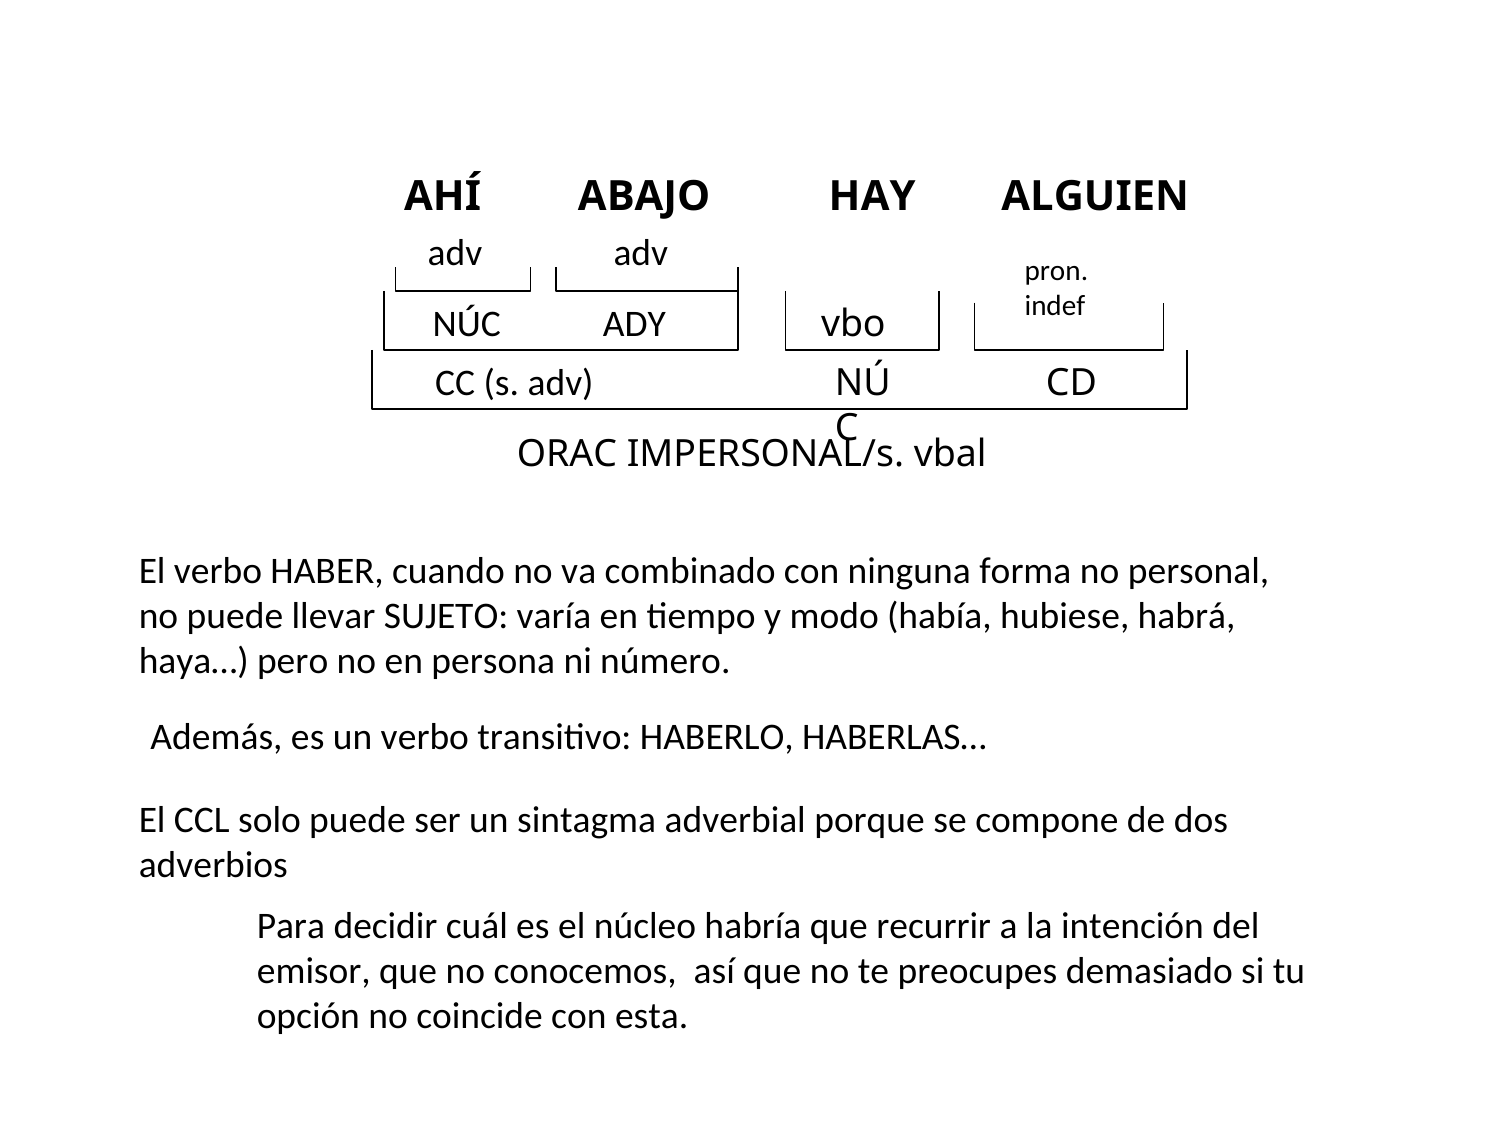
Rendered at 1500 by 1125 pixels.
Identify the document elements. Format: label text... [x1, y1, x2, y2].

text_box ADY [588, 290, 728, 349]
text_box CD [1031, 349, 1113, 408]
text_box CC (s. adv) [420, 349, 629, 408]
text_box ORAC IMPERSONAL/s. vbal [502, 420, 1018, 482]
text_box NÚC [820, 349, 928, 408]
text_box El verbo HABER, cuando no va combinado con ninguna forma no personal, no puede llevar SUJETO: varía en tiempo y modo (había, hubiese, habrá, haya…) pero no en persona ni número. [123, 538, 1329, 690]
text_box El CCL solo puede ser un sintagma adverbial porque se compone de dos adverbios [123, 786, 1365, 893]
text_box adv [598, 227, 717, 281]
text_box NÚC [417, 290, 516, 349]
text_box vbo [806, 290, 904, 352]
text_box Además, es un verbo transitivo: HABERLO, HABERLAS… [135, 704, 1306, 765]
text_box adv [412, 227, 498, 281]
text_box AHÍ ABAJO HAY ALGUIEN [389, 160, 1205, 227]
text_box Para decidir cuál es el núcleo habría que recurrir a la intención del emisor, que no conocemos, así que no te preocupes demasiado si tu opción no coincide con esta. [242, 893, 1341, 1044]
text_box pron. indef [1009, 243, 1129, 329]
text_box NÚC [820, 410, 928, 420]
